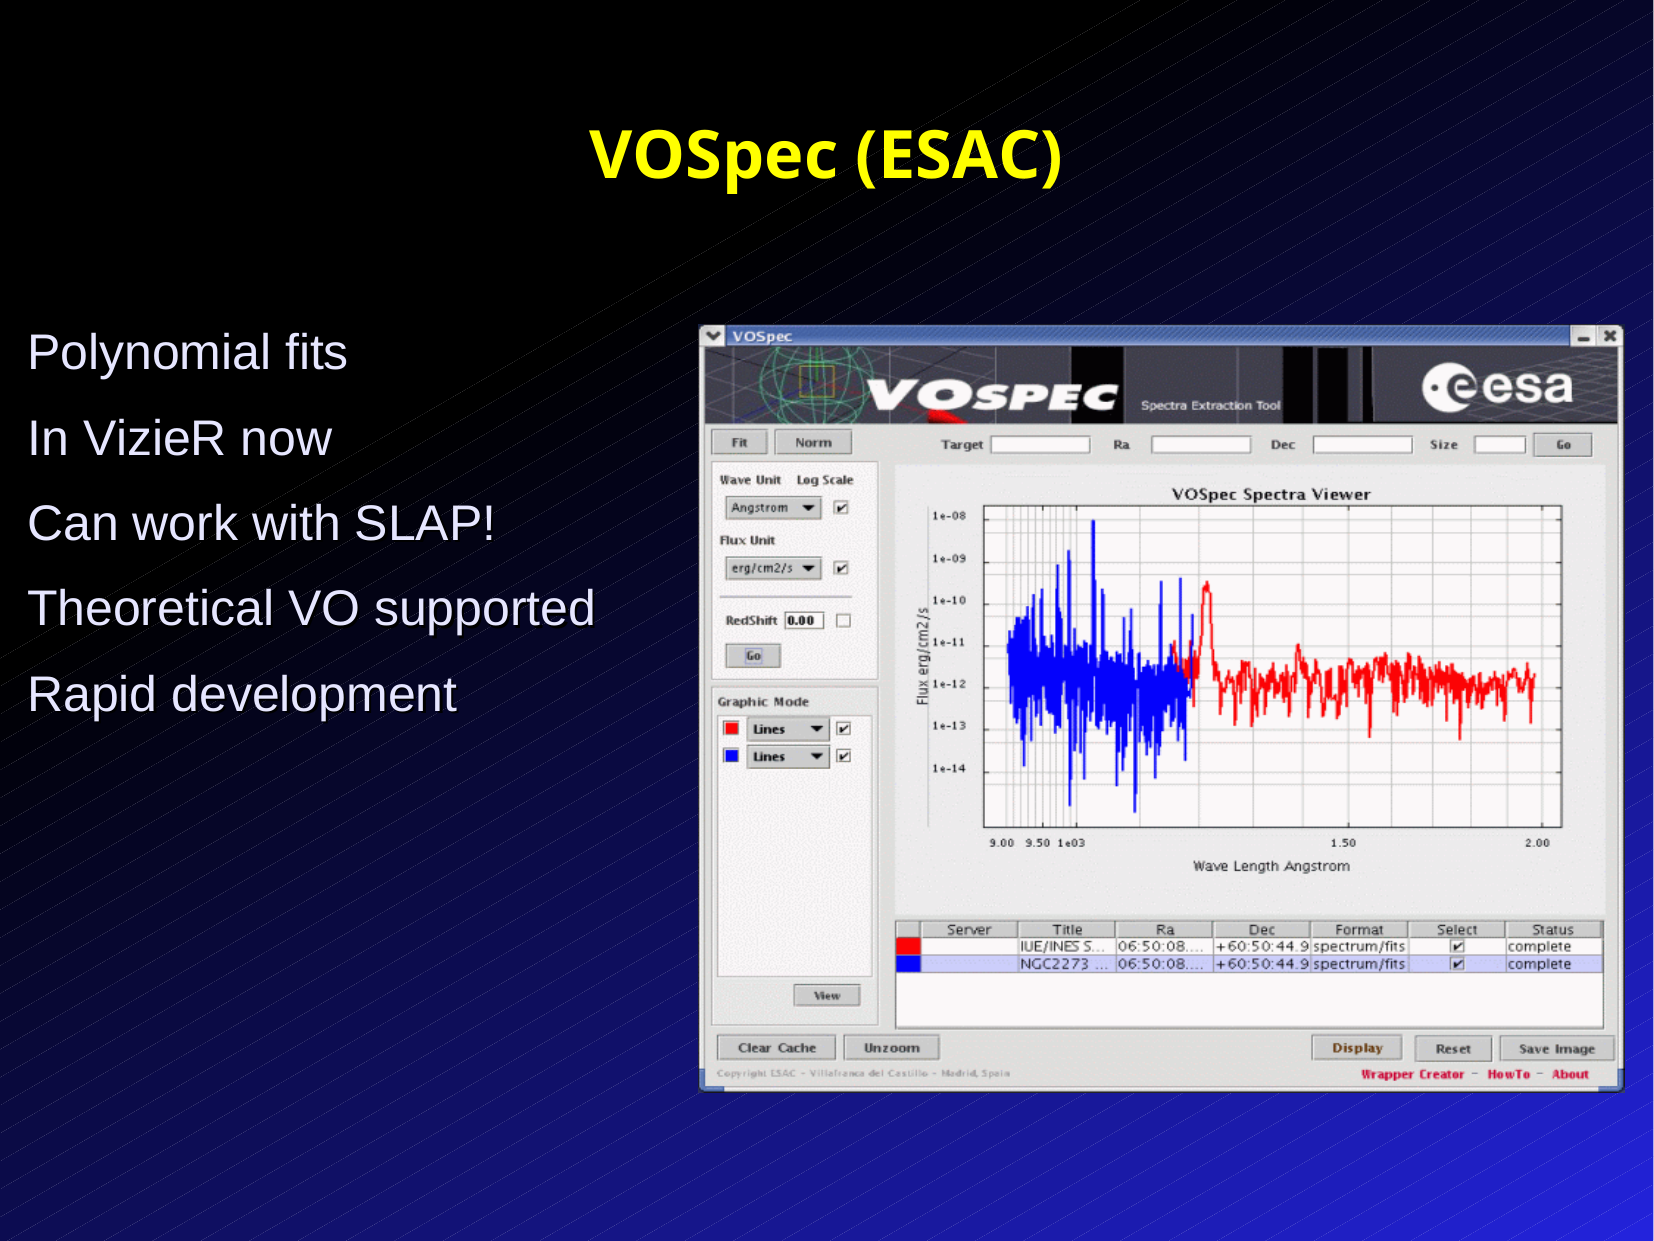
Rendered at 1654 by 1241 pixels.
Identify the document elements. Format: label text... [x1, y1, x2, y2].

title VOSpec (ESAC) [82, 49, 1571, 257]
list Polynomial fits In VizieR now Can work with SLAP! Theoretical VO supported Rapid development [9, 324, 698, 945]
picture [698, 324, 1625, 1093]
